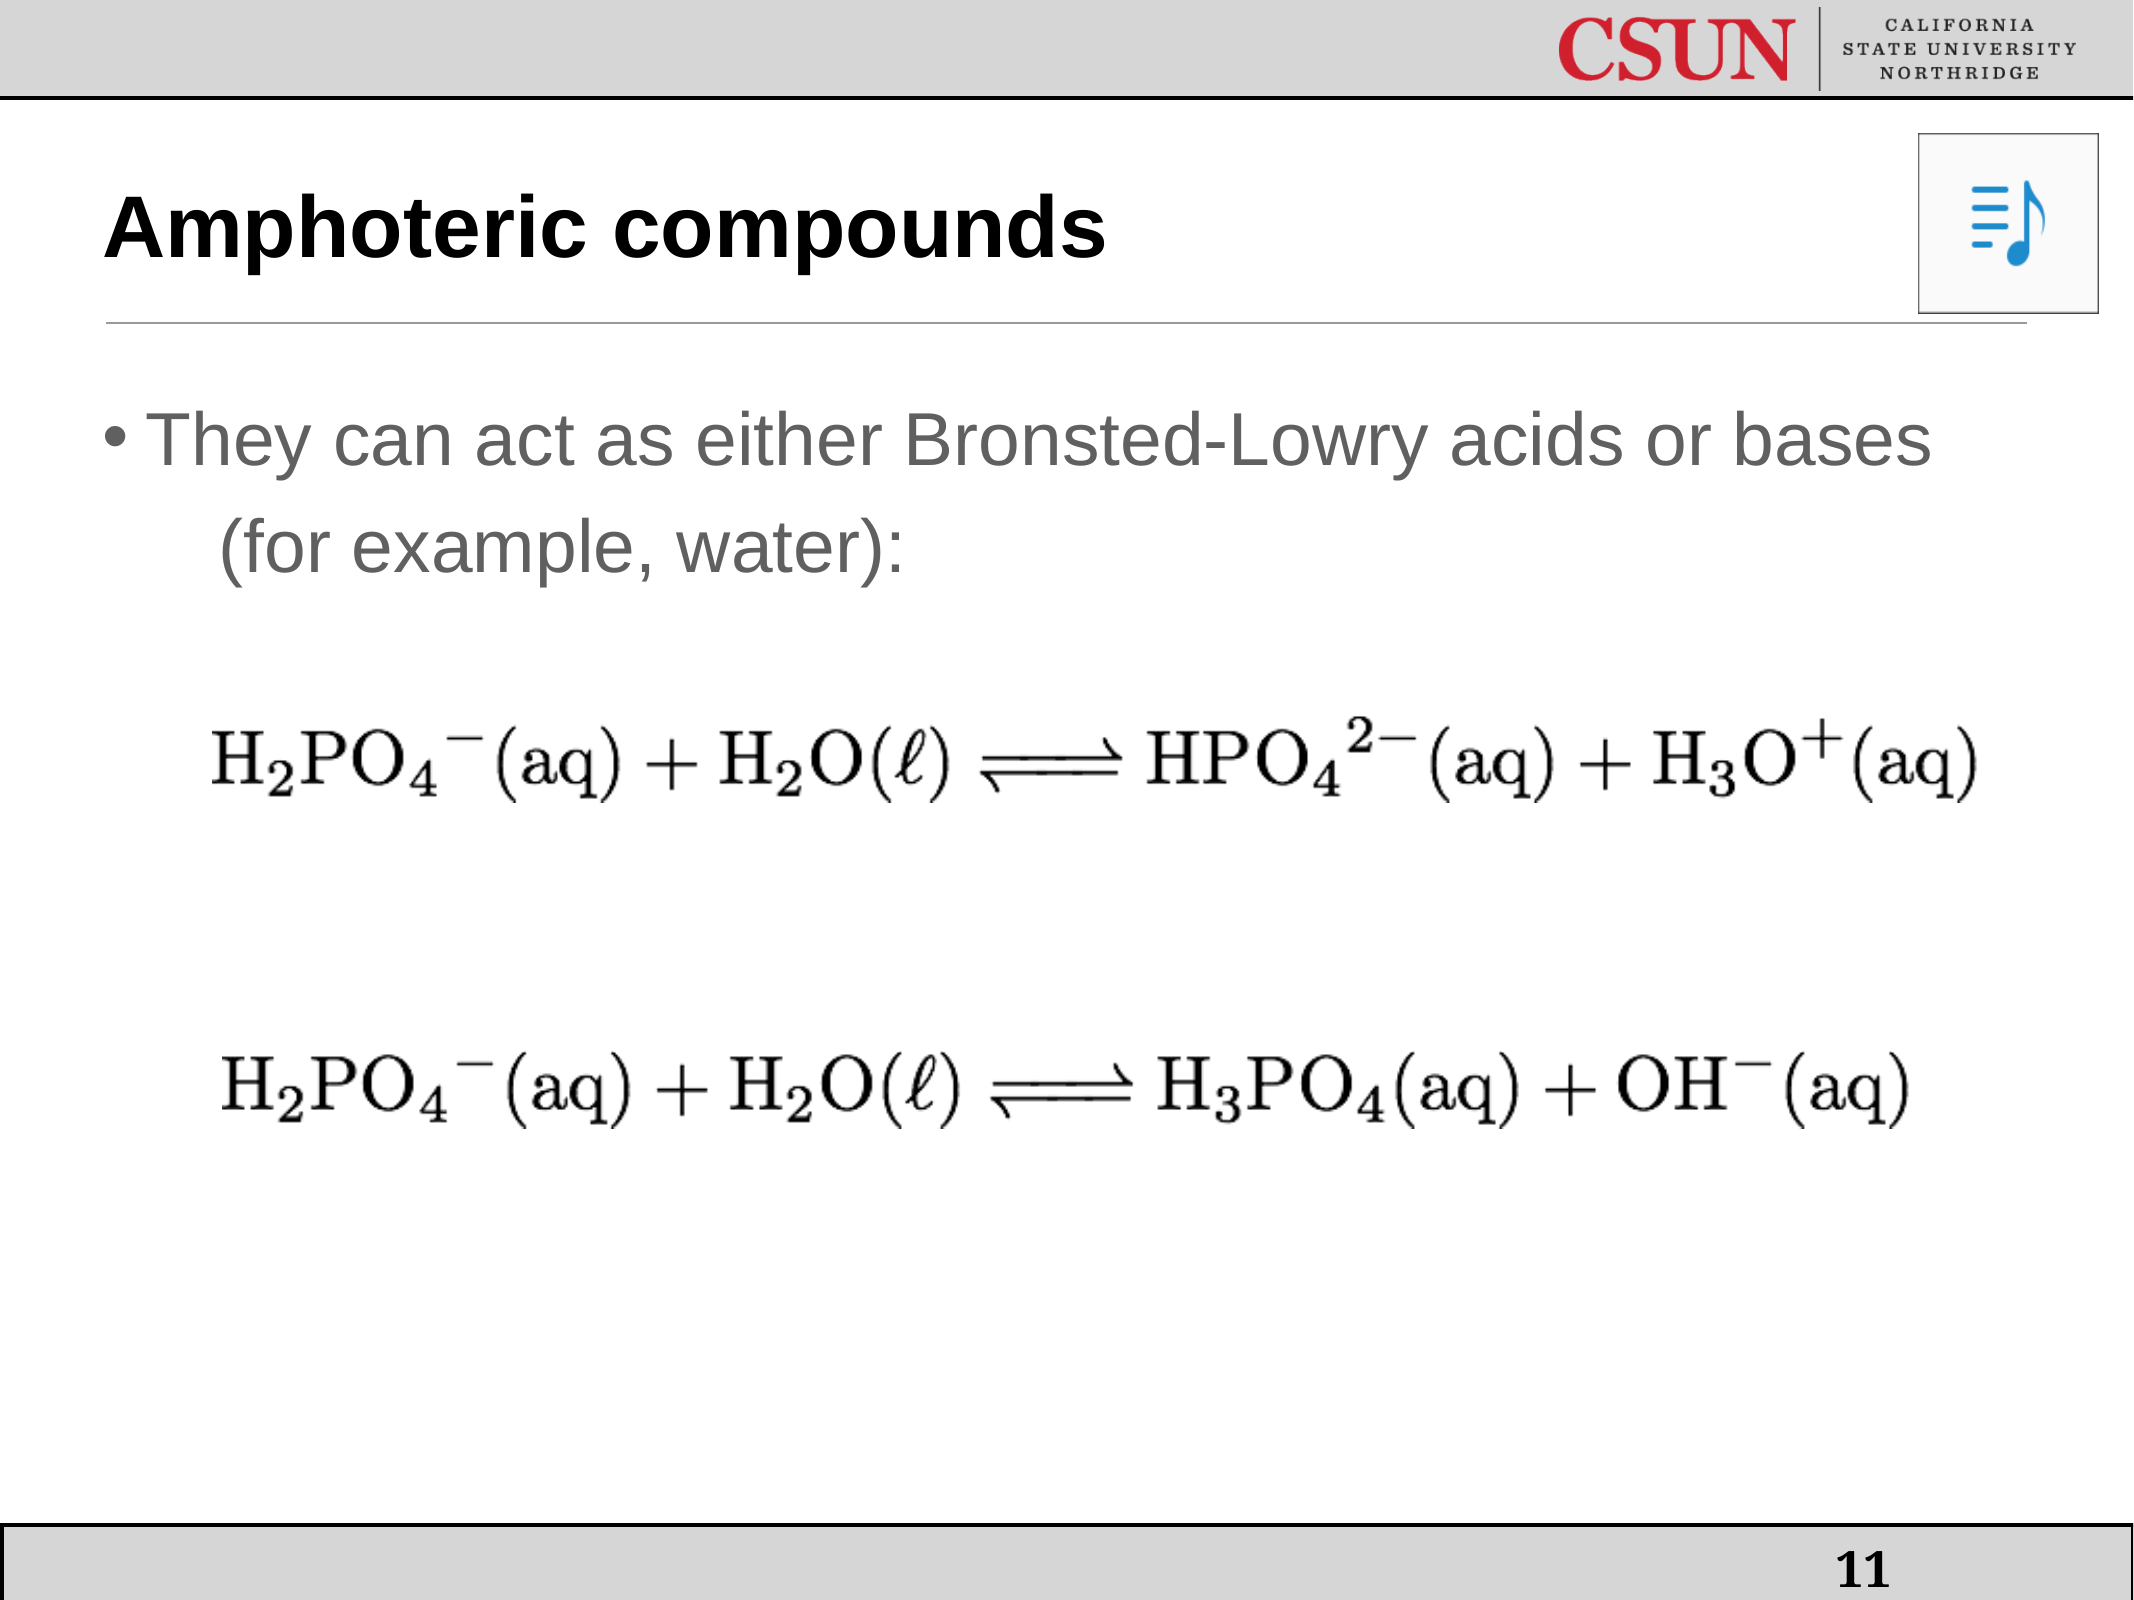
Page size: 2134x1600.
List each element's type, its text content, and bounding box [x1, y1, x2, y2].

picture [212, 715, 1979, 803]
text_box [1916, 131, 2101, 316]
picture [222, 1051, 1911, 1129]
picture [1559, 7, 2076, 91]
list They can act as either Bronsted-Lowry acids or bases (for example, water): [93, 382, 2040, 657]
title Amphoteric compounds [93, 104, 2040, 284]
